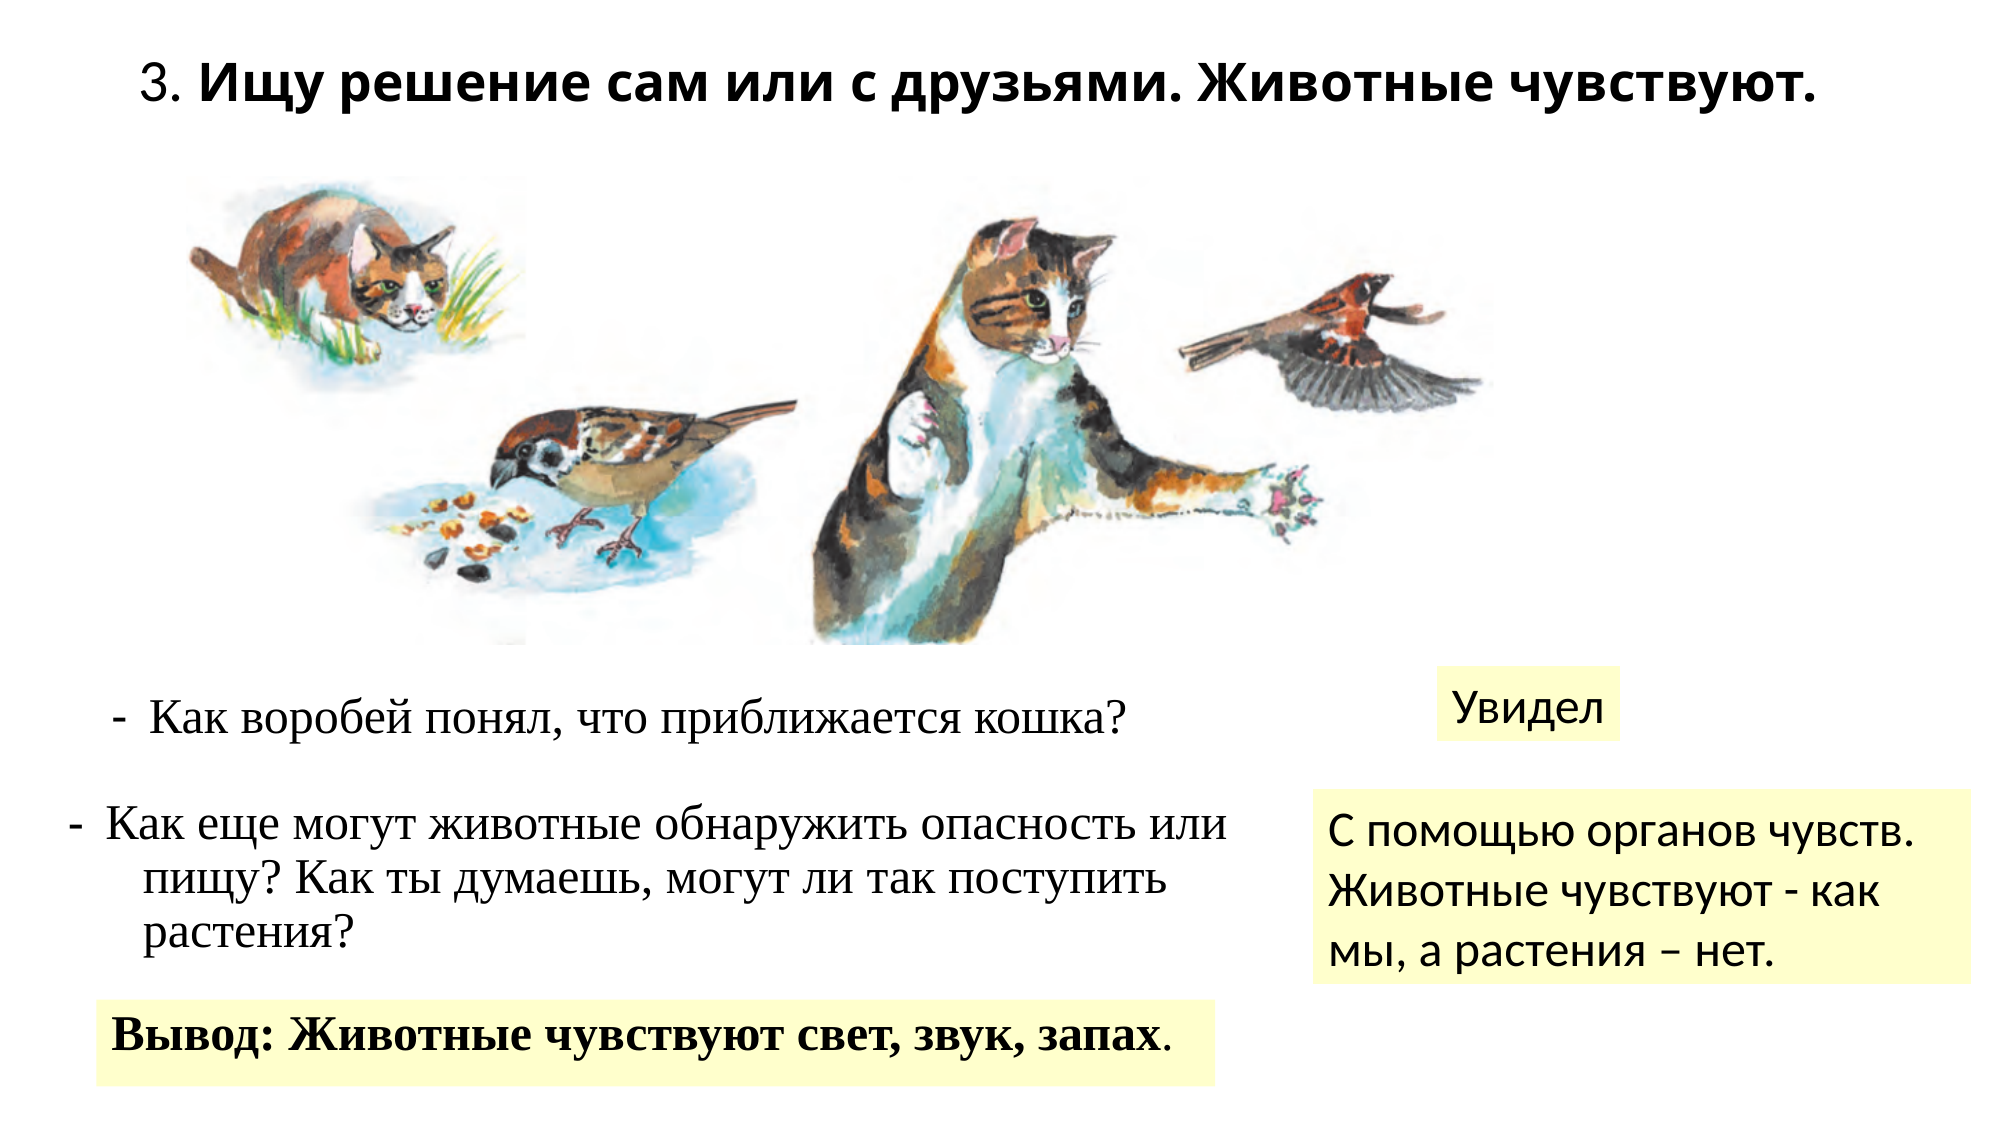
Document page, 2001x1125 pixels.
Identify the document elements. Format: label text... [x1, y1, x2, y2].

text_box Вывод: Животные чувствуют свет, звук, запах. [96, 999, 1216, 1087]
text_box Как еще могут животные обнаружить опасность или пищу? Как ты думаешь, могут ли так поступить растения? [52, 789, 1339, 982]
title 3. Ищу решение сам или с друзьями. Животные чувствуют. [123, 38, 1849, 125]
list Как воробей понял, что приближается кошка? [96, 682, 1162, 770]
text_box С помощью органов чувств. Животные чувствуют - как мы, а растения – нет. [1313, 789, 1971, 984]
picture [170, 125, 1622, 645]
text_box Увидел [1437, 666, 1620, 741]
